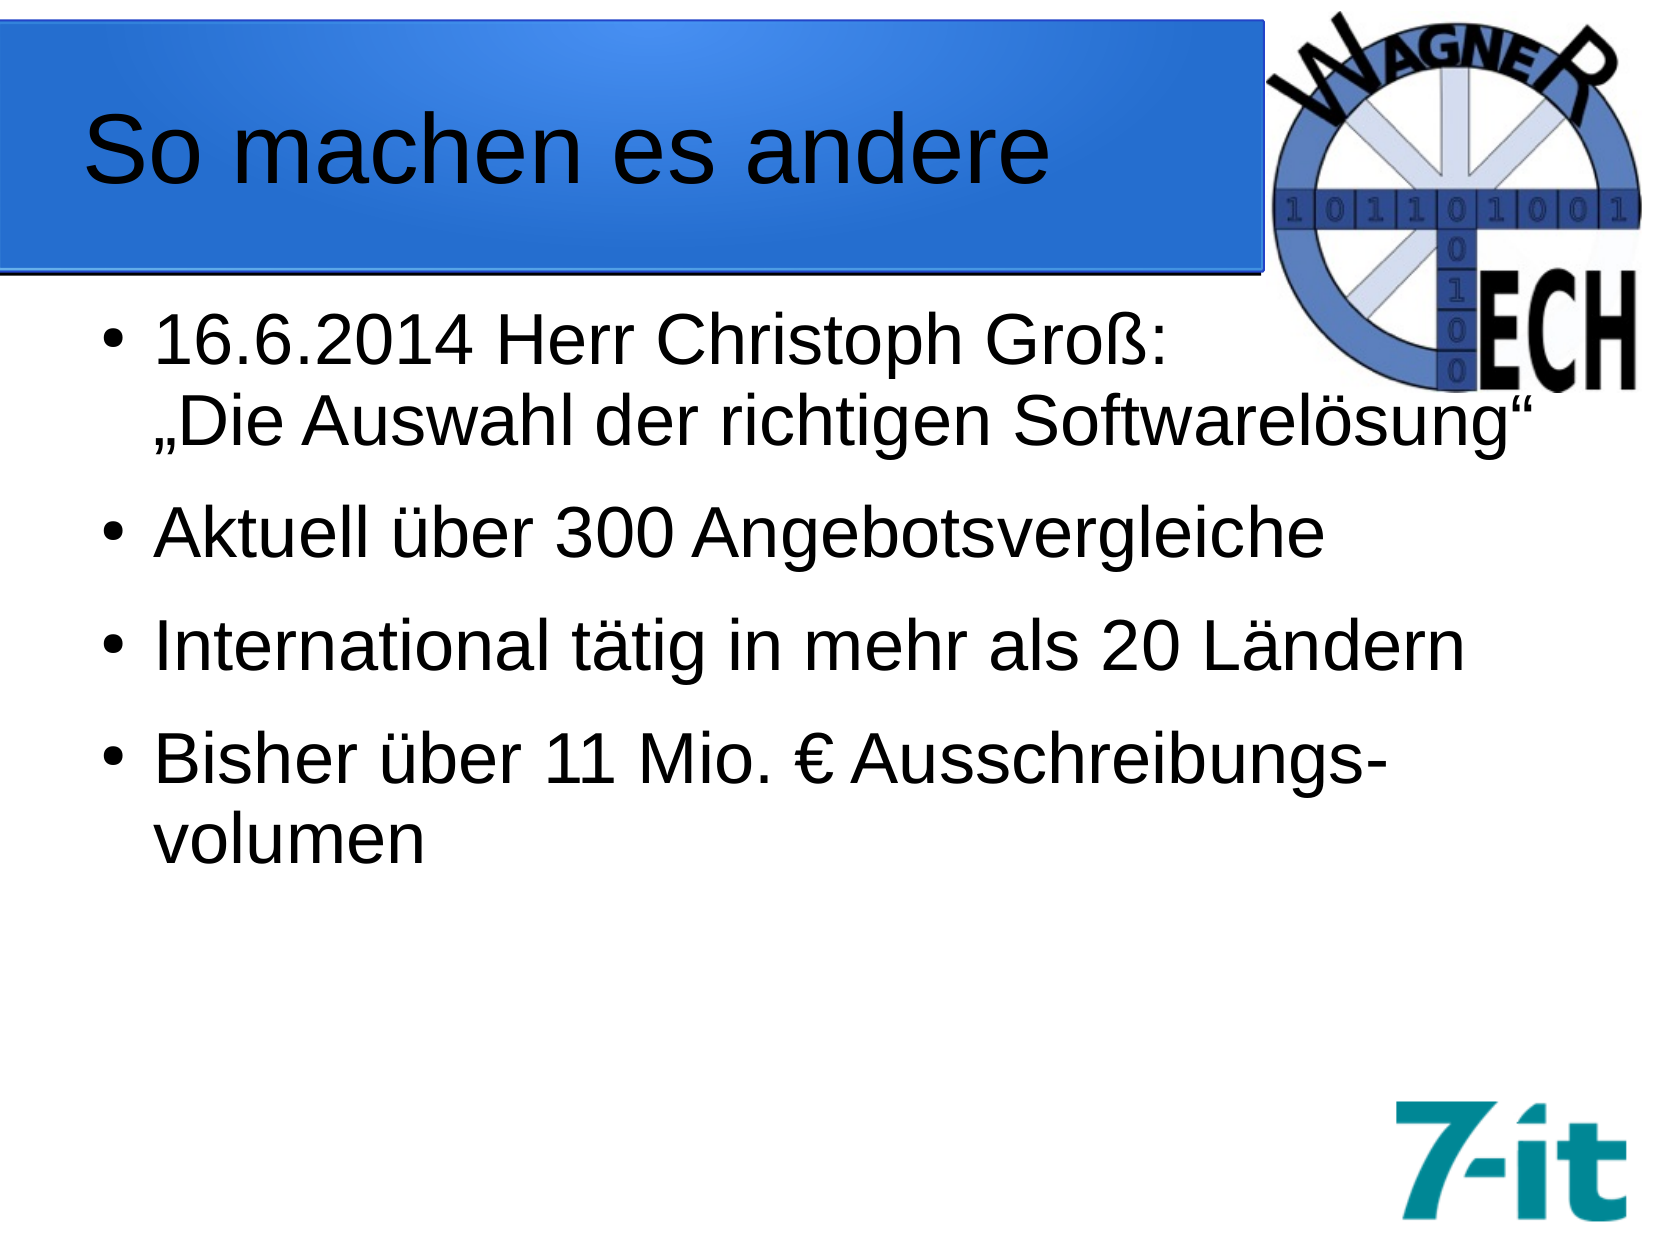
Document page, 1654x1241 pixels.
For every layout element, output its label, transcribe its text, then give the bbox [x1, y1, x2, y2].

picture [1266, 11, 1642, 393]
list 16.6.2014 Herr Christoph Groß: „Die Auswahl der richtigen Softwarelösung“ Aktuell über 300 Angebotsvergleiche International tätig in mehr als 20 Ländern Bisher über 11 Mio. € Ausschreibungs- volumen [82, 299, 1571, 1019]
title So machen es andere [82, 47, 1235, 252]
picture [1370, 1086, 1639, 1228]
